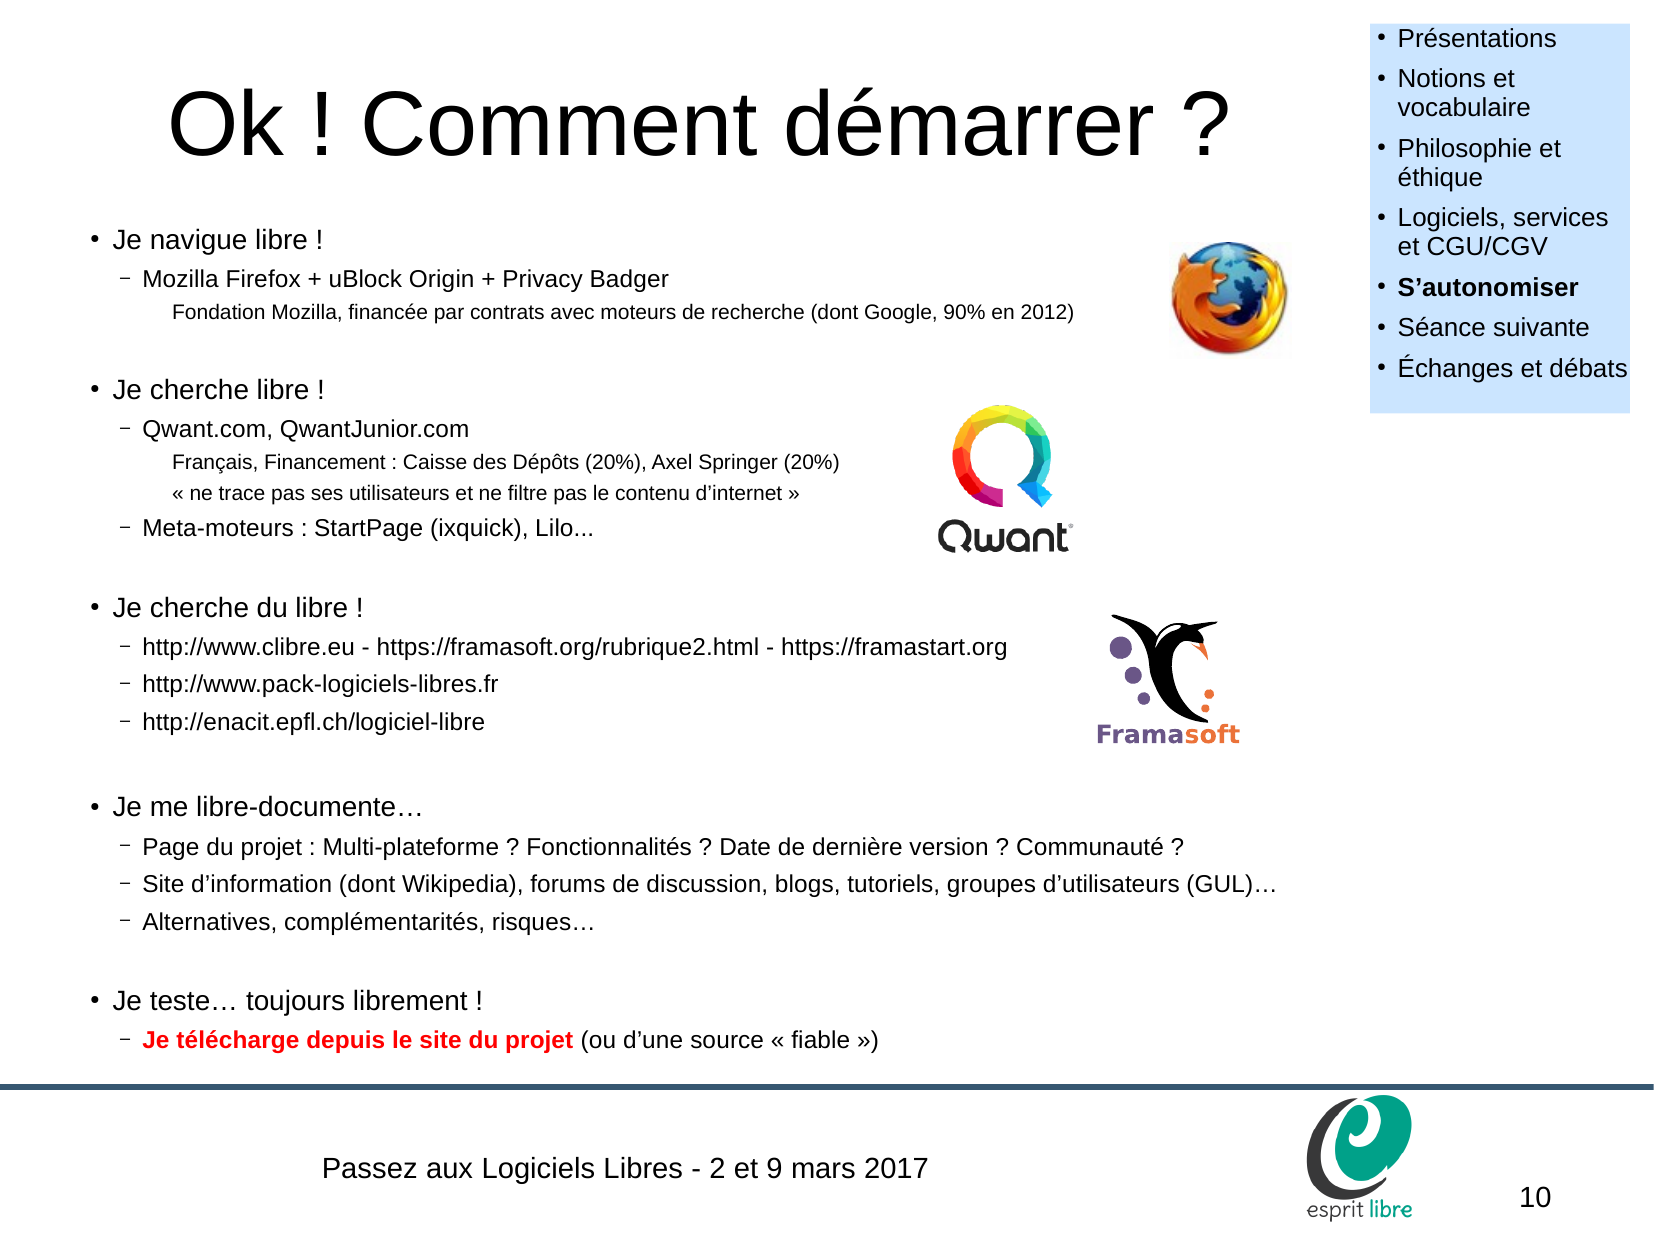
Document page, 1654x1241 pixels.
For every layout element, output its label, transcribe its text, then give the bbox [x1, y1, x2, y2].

picture [1293, 1092, 1424, 1223]
list Présentations Notions et vocabulaire Philosophie et éthique Logiciels, services et CGU/CGV S’autonomiser Séance suivante Échanges et débats [1370, 23, 1630, 414]
picture [914, 389, 1091, 567]
list Je navigue libre ! Mozilla Firefox + uBlock Origin + Privacy Badger Fondation Mozilla, financée par contrats avec moteurs de recherche (dont Google, 90% en 2012) Je cherche libre ! Qwant.com, QwantJunior.com Français, Financement : Caisse des Dépôts (20%), Axel Springer (20%) « ne trace pas ses utilisateurs et ne filtre pas le contenu d’internet » Meta-moteurs : StartPage (ixquick), Lilo... Je cherche du libre ! http://www.clibre.eu - https://framasoft.org/rubrique2.html - https://framastart.org http://www.pack-logiciels-libres.fr http://enacit.epfl.ch/logiciel-libre Je me libre-documente… Page du projet : Multi-plateforme ? Fonctionnalités ? Date de dernière version ? Communauté ? Site d’information (dont Wikipedia), forums de discussion, blogs, tutoriels, groupes d’utilisateurs (GUL)… Alternatives, complémentarités, risques… Je teste… toujours librement ! Je télécharge depuis le site du projet (ou d’une source « fiable ») [82, 224, 1571, 1063]
picture [1169, 242, 1292, 359]
title Ok ! Comment démarrer ? [5, 19, 1394, 227]
picture [1092, 602, 1247, 756]
